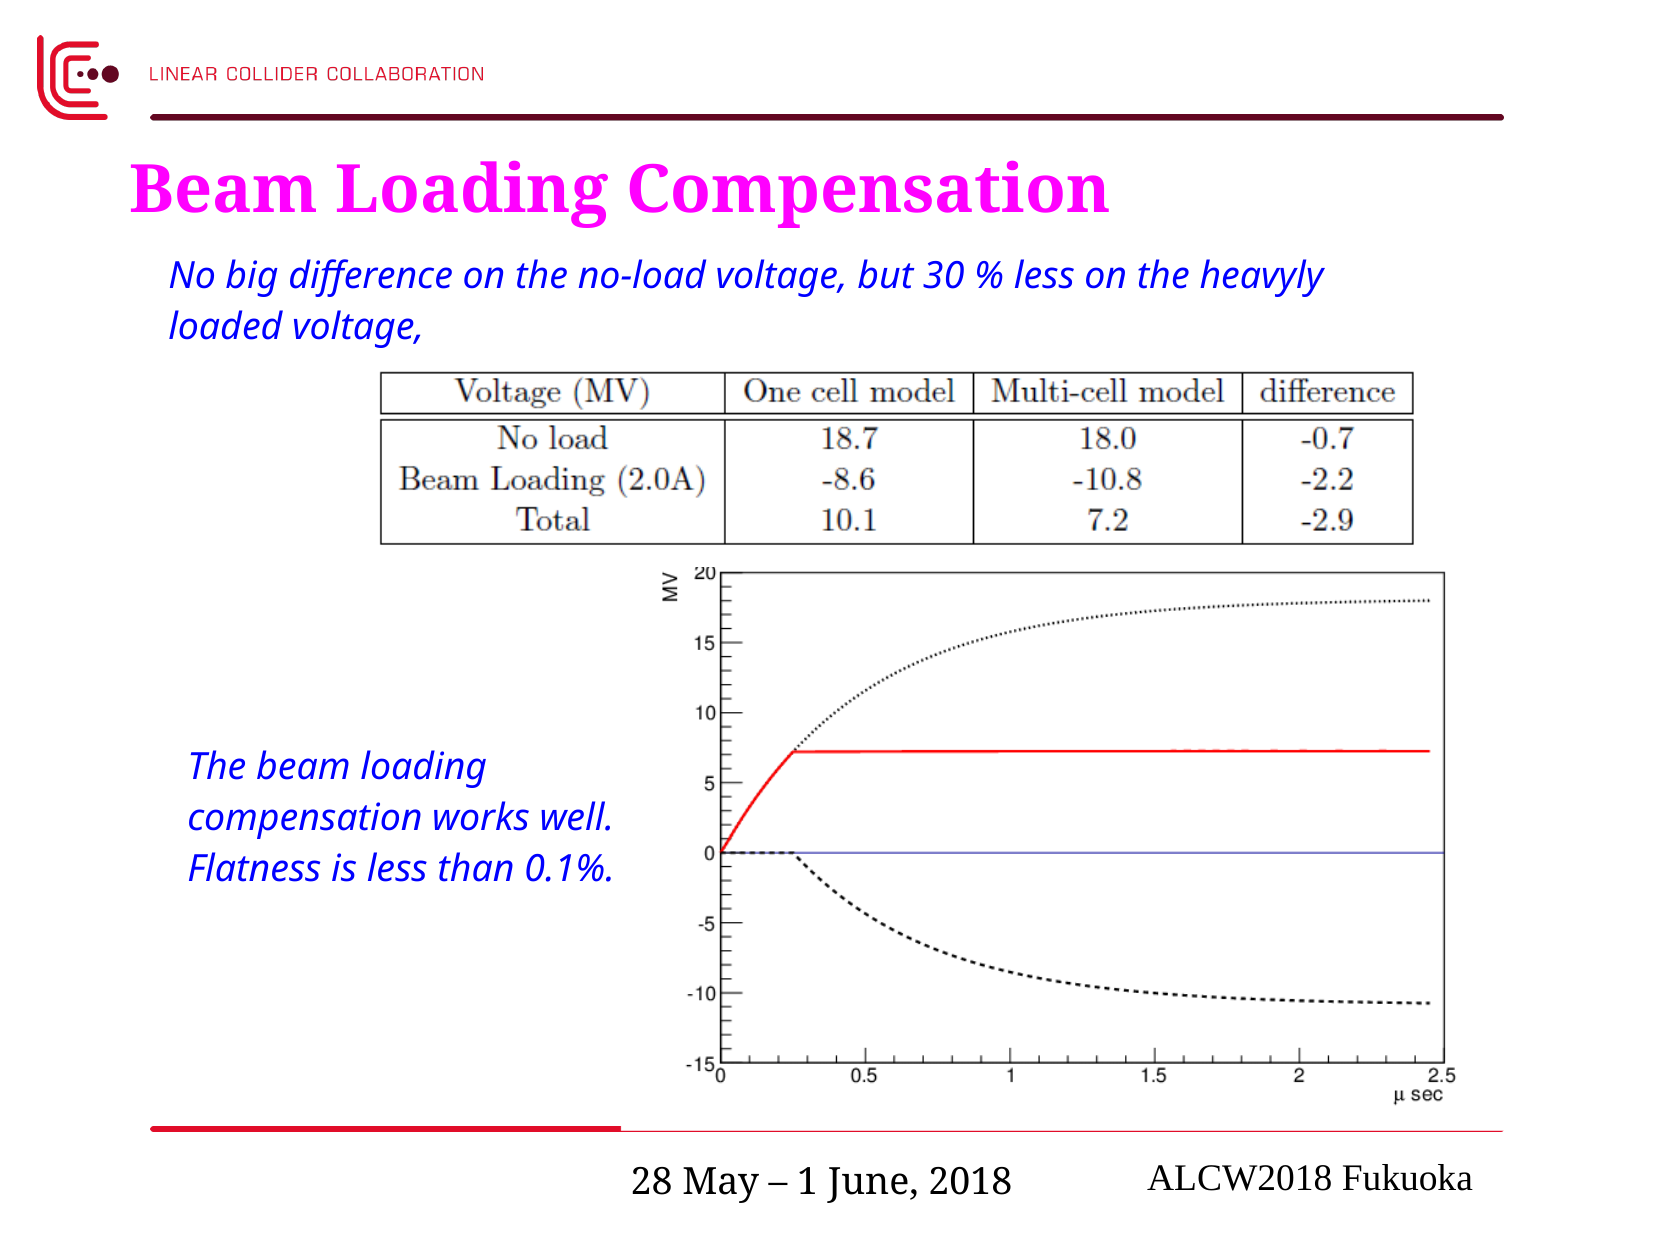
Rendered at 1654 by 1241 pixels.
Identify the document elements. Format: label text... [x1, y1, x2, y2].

picture [150, 290, 1577, 1241]
title Beam Loading Compensation [129, 82, 1619, 290]
text_box No big difference on the no-load voltage, but 30 % less on the heavyly loaded voltage, [153, 240, 1399, 356]
text_box The beam loading compensation works well. Flatness is less than 0.1%. [172, 732, 674, 1040]
picture [37, 35, 483, 120]
